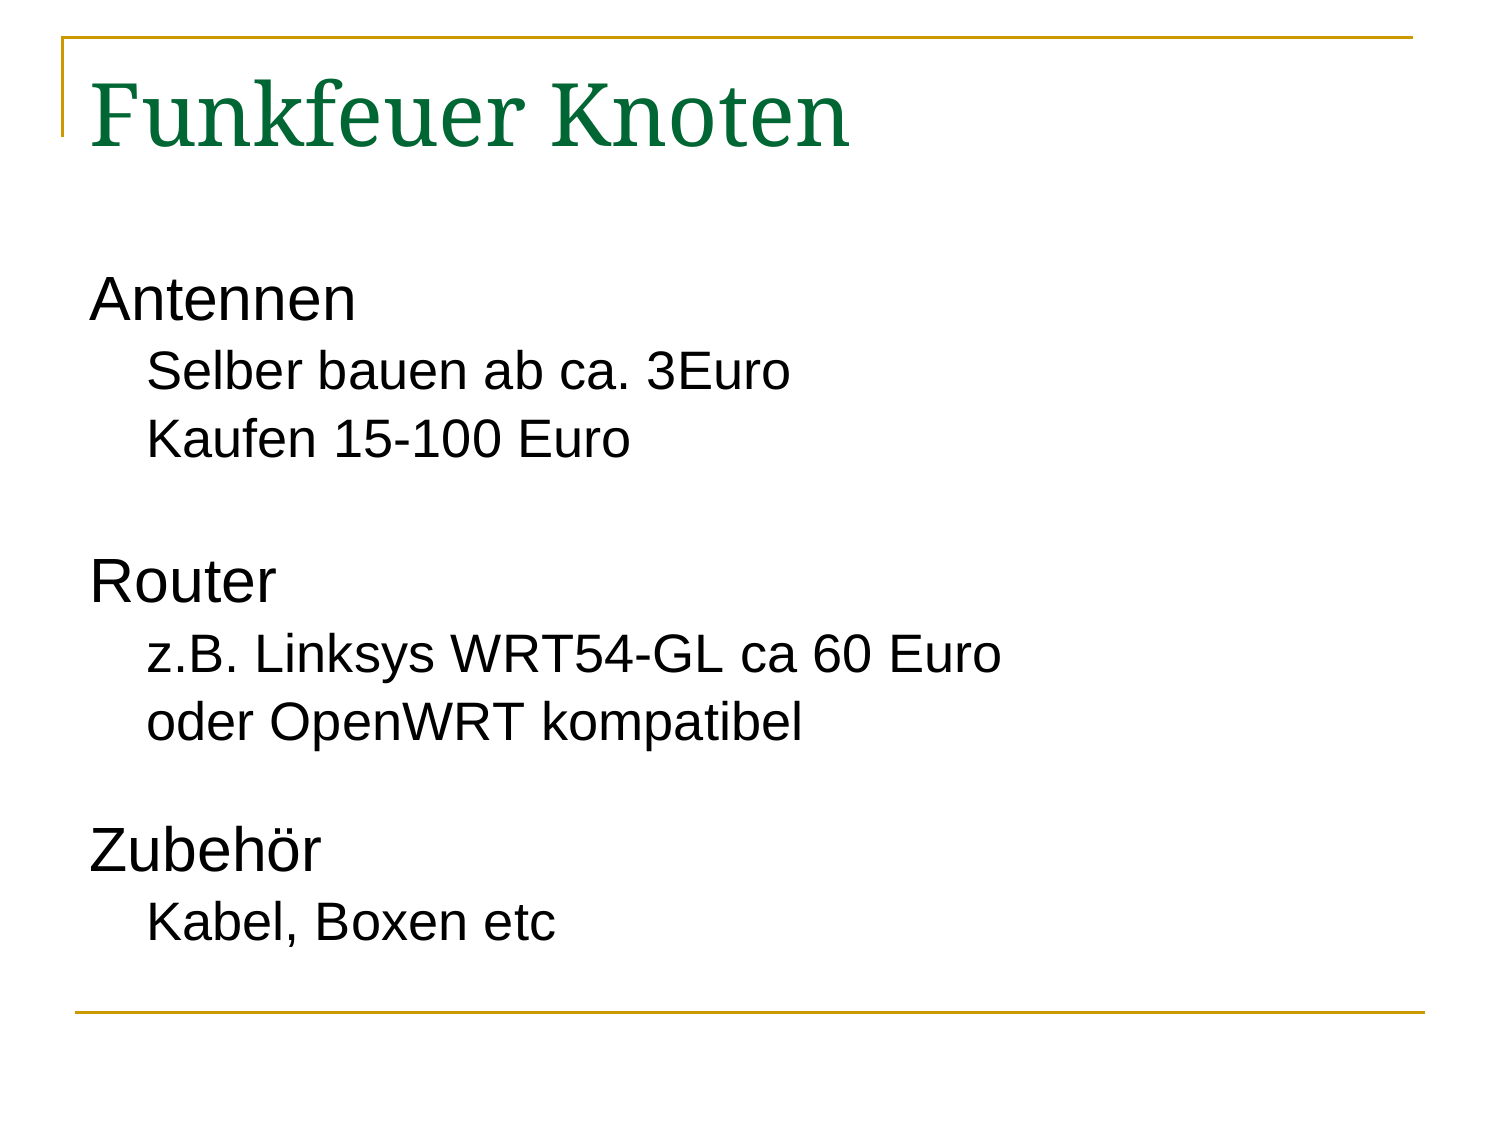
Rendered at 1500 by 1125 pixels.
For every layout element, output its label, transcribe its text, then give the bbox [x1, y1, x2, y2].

title Funkfeuer Knoten [75, 45, 1426, 233]
list Antennen Selber bauen ab ca. 3Euro Kaufen 15-100 Euro Router z.B. Linksys WRT54-GL ca 60 Euro oder OpenWRT kompatibel Zubehör Kabel, Boxen etc [75, 262, 1426, 1006]
